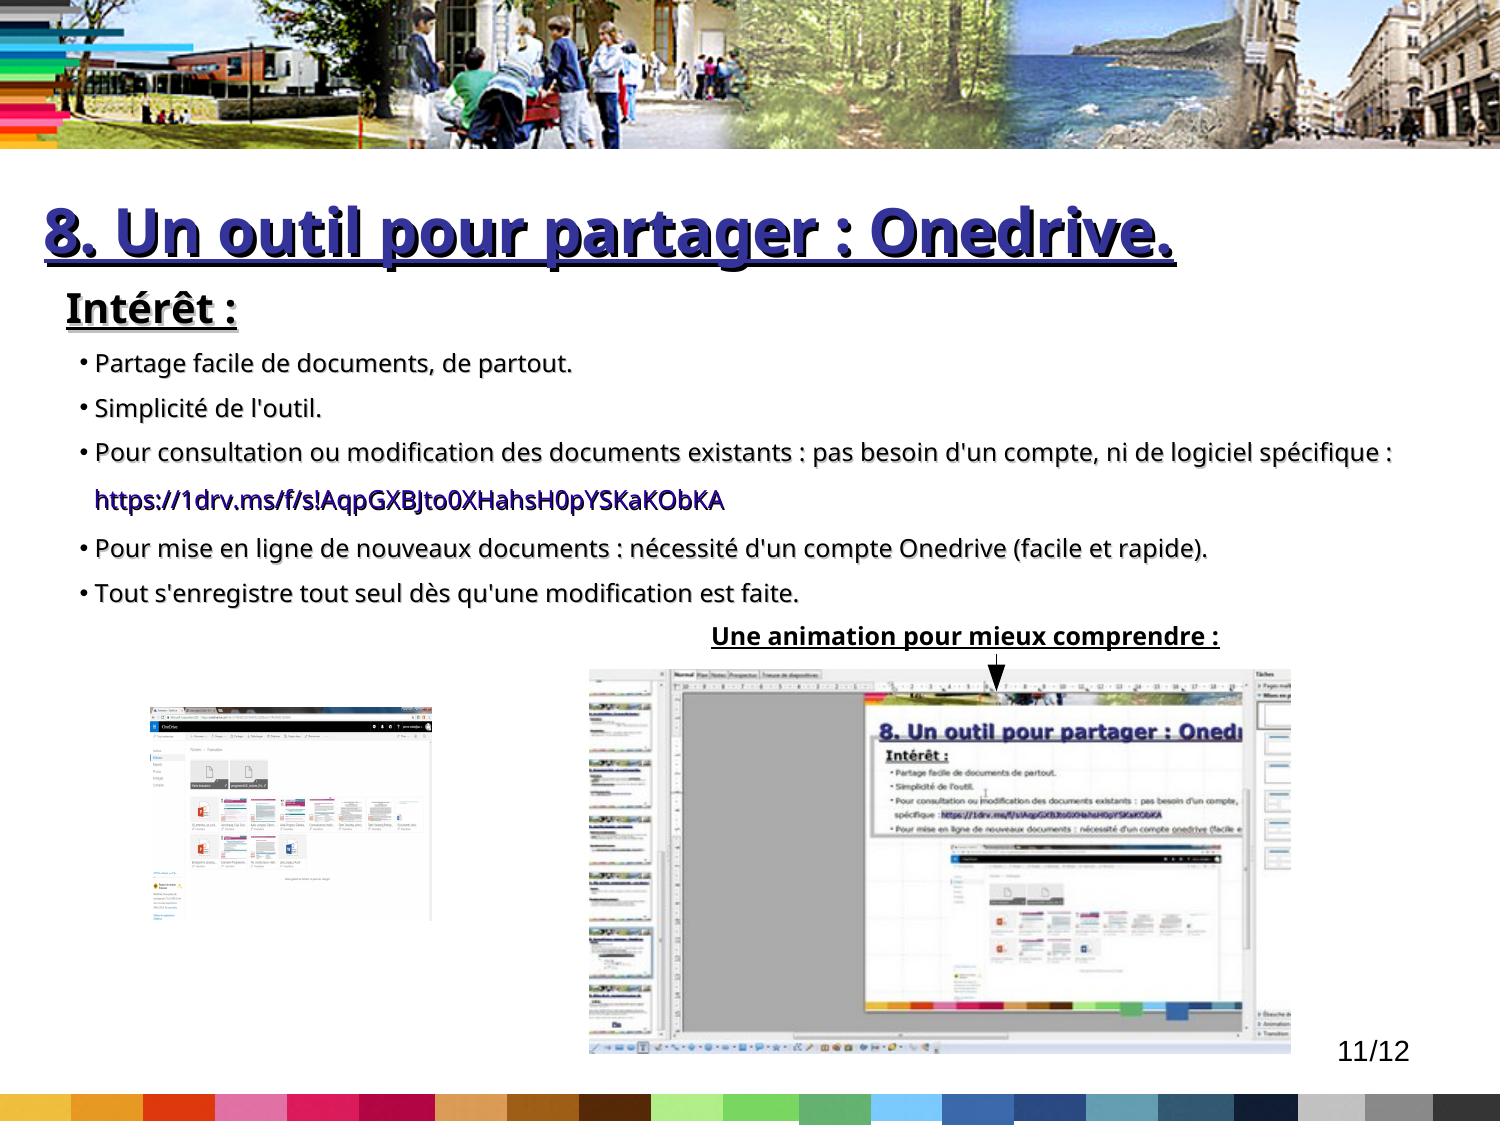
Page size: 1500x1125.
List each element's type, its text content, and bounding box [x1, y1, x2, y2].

picture [589, 669, 1291, 1055]
picture [0, 1094, 1500, 1125]
text_box Une animation pour mieux comprendre : [660, 597, 1337, 676]
text_box 8. Un outil pour partager : Onedrive. [0, 183, 1500, 275]
text_box Intérêt : Partage facile de documents, de partout. Simplicité de l'outil. Pour consultation ou modification des documents existants : pas besoin d'un compte, ni de logiciel spécifique :https://1drv.ms/f/s!AqpGXBJto0XHahsH0pYSKaKObKA Pour mise en ligne de nouveaux documents : nécessité d'un compte Onedrive (facile et rapide). Tout s'enregistre tout seul dès qu'une modification est faite. [15, 249, 1430, 610]
picture [0, 0, 1500, 149]
text_box <numéro>/12 [1074, 1024, 1426, 1103]
picture [150, 707, 432, 921]
